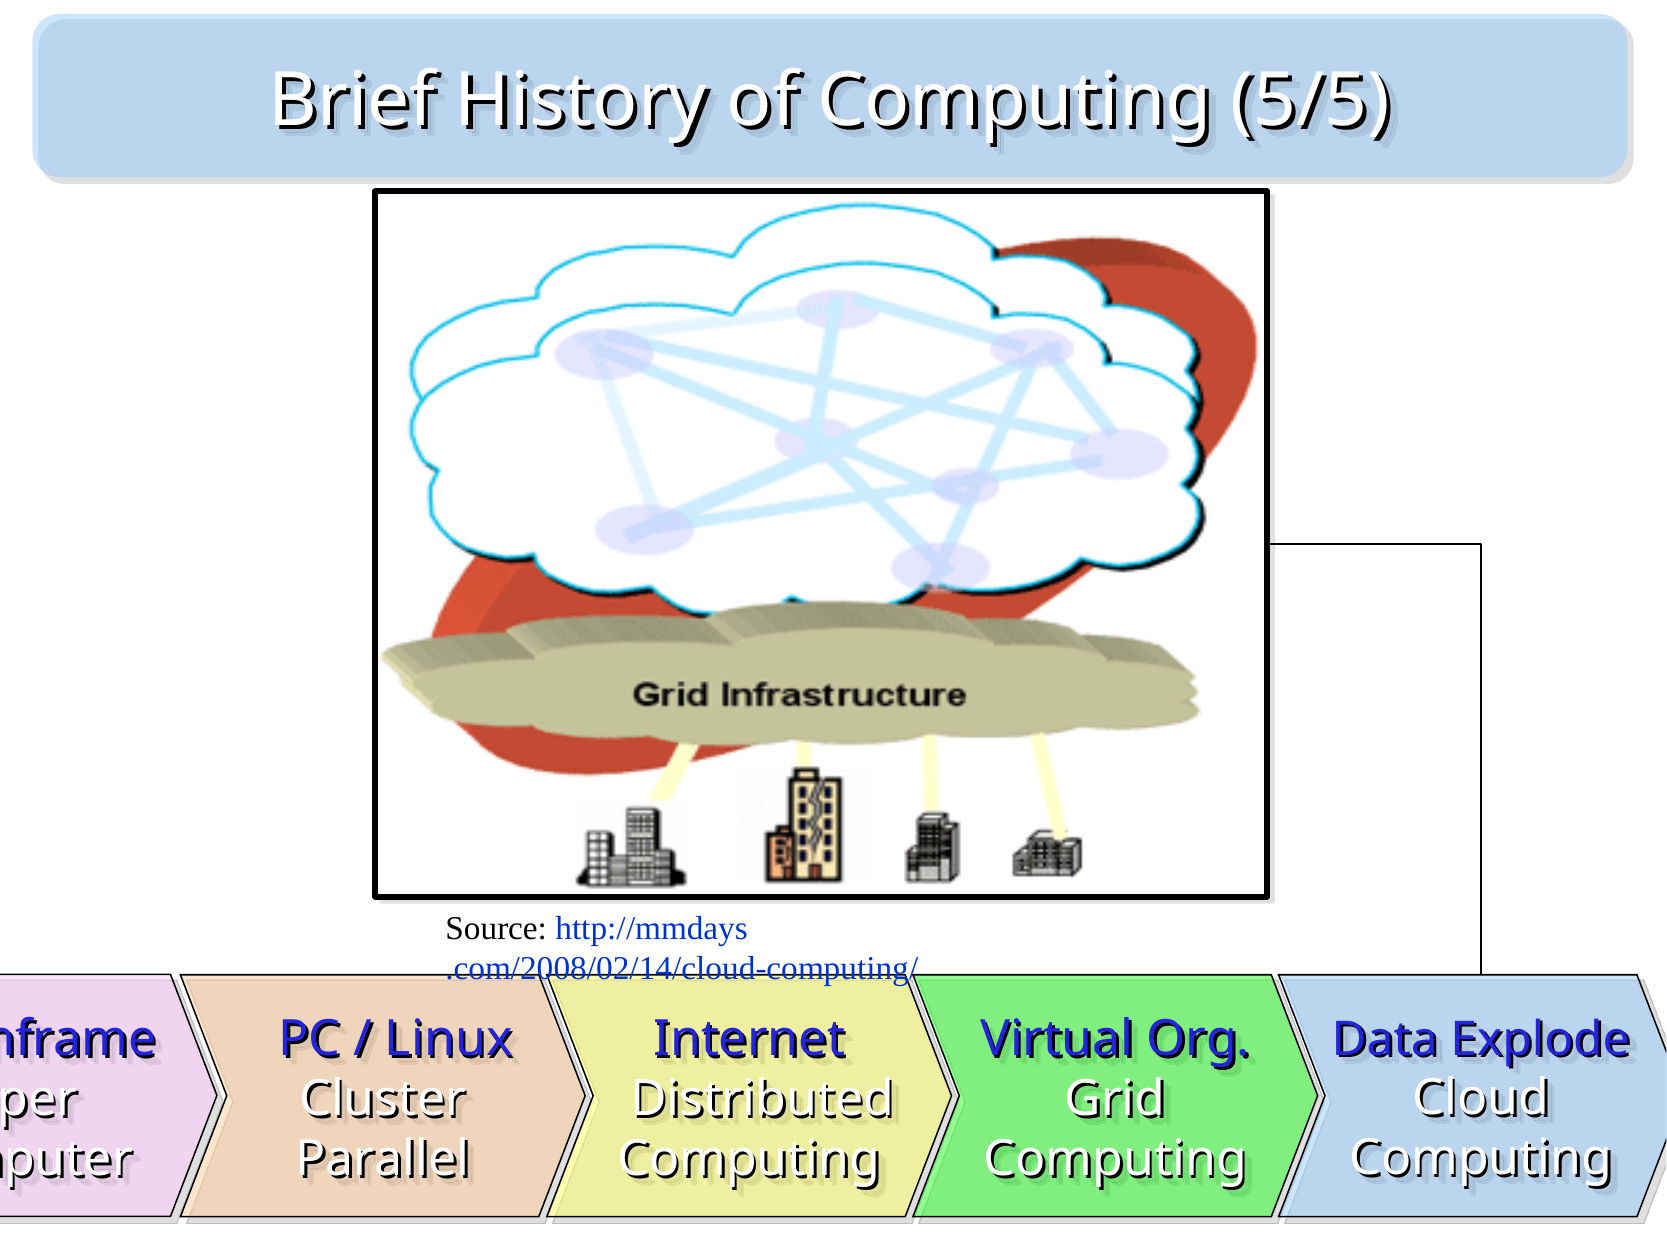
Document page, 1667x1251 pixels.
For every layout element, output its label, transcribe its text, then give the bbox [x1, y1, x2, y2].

picture [378, 193, 1265, 894]
text_box Data Explode Cloud Computing [1278, 974, 1667, 1217]
text_box Brief History of Computing (5/5) [32, 13, 1628, 178]
text_box Mainframe Super Computer [0, 974, 217, 1217]
text_box Internet Distributed Computing [546, 974, 952, 1217]
text_box PC / Linux Cluster Parallel [180, 974, 586, 1217]
text_box Source: http://mmdays.com/2008/02/14/cloud-computing/ [430, 898, 1235, 954]
text_box Virtual Org. Grid Computing [912, 974, 1318, 1217]
